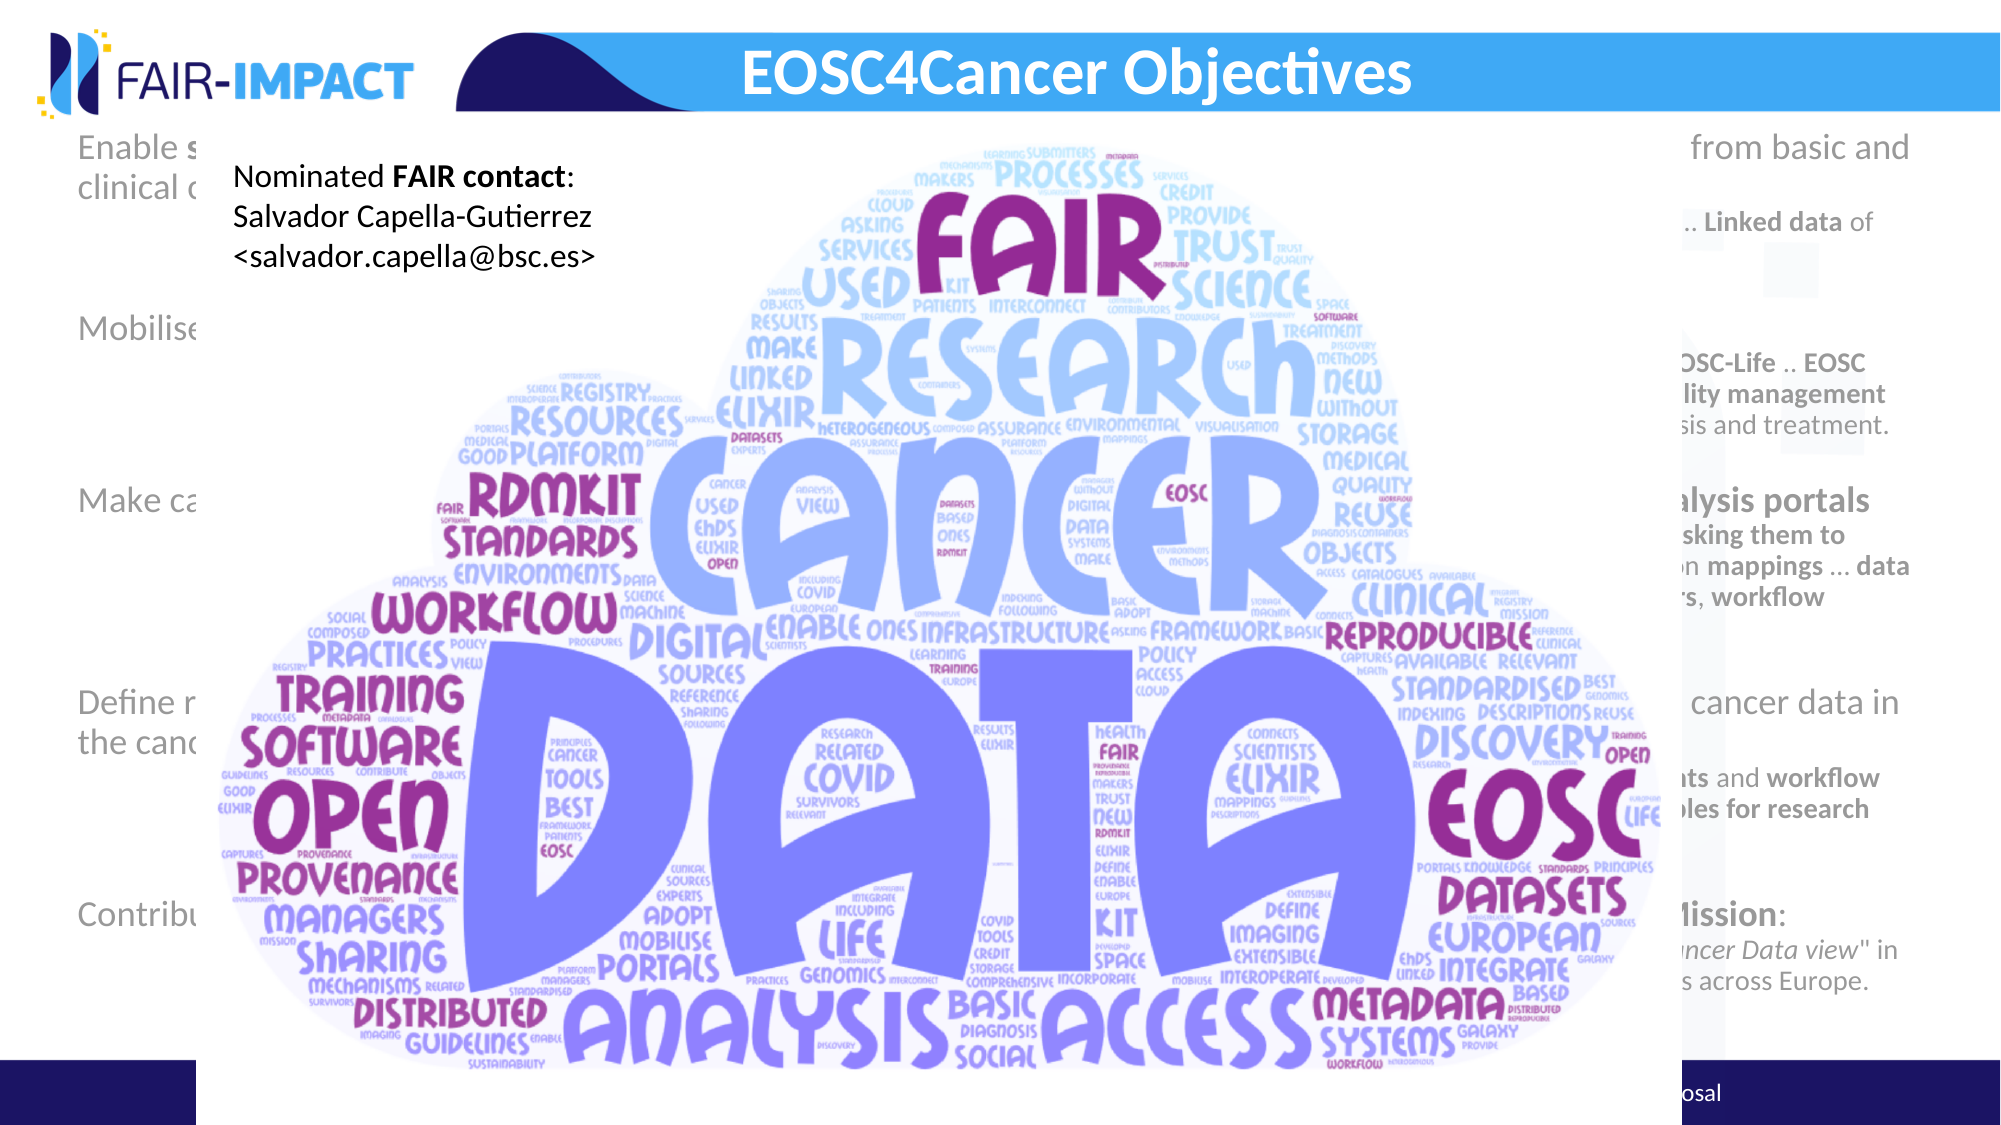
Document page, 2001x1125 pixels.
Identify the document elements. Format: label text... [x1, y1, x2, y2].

list Enable storage, access, sharing, analysis and processing of research data and other digital research objects from basic and clinical cancer research. … registry of available data … metadata descriptions and access mechanisms … Data discovery services across data sources. … Linked data of European research infrastructure … Mobilise, interconnect and interoperate datasets relevant to cancer research. … discovery, access and reuse of cancer data (genomics, medical/imaging data, environmental/social data, clinical data) … EOSC-Life .. EOSC open science practices, ... open infrastructure of data processing, workflows.. distributed heterogeneous environments, quality management and provenance standards, provide reproducibility assurance. … incorporate FAIR and open data in cancer research, diagnosis and treatment. Make cancer research data and analysis systems accessible to clinical scientists in the most used cancer analysis portals ... cancer-related knowledge resources and catalogues integrated into data analysis and visualisation platforms ... without asking them to adopt new systems … open and extensible metadata framework ... comprehensive indexing of the cancer resources based on mappings … data and analysis framework for researchers, policy-makers and patients/survivors ... trust in results and credit to data submitters, workflow contributors and resources. ... reproducible and trusted data analysis processes … virtual research environments Define reference workflows and integrate digital tools, including Machine Learning ones, for the analysis of cancer data in the cancer analysis portals Access data using open standardised methods, … Infrastructure for data analysis composed of Virtual Research Environments and workflow managers (Galaxy) ... software containers developed following ELIXIR Research Software Best Practices and the FAIR principles for research software … sustainability of the EOSC4Cancer software and guidelines Contribute to European Health Data Space (EHDS), European Open Science Cloud (EOSC) and the Cancer Mission: … Guidelines/procedures for FAIR data management and access. ... European COVID-19 Data Platform and BY-COVID ... "Cancer Data view" in ELIXIR Research Data management Kit (RDMkit) that captures good practices, training resources and connects to data experts across Europe. [1682, 120, 1926, 1049]
picture [196, 120, 1682, 1125]
list Source: EOSC4Cancer proposal [1682, 1072, 1863, 1118]
list Enable storage, access, sharing, analysis and processing of research data and other digital research objects from basic and clinical cancer research. … registry of available data … metadata descriptions and access mechanisms … Data discovery services across data sources. … Linked data of European research infrastructure … Mobilise, interconnect and interoperate datasets relevant to cancer research. … discovery, access and reuse of cancer data (genomics, medical/imaging data, environmental/social data, clinical data) … EOSC-Life .. EOSC open science practices, ... open infrastructure of data processing, workflows.. distributed heterogeneous environments, quality management and provenance standards, provide reproducibility assurance. … incorporate FAIR and open data in cancer research, diagnosis and treatment. Make cancer research data and analysis systems accessible to clinical scientists in the most used cancer analysis portals ... cancer-related knowledge resources and catalogues integrated into data analysis and visualisation platforms ... without asking them to adopt new systems … open and extensible metadata framework ... comprehensive indexing of the cancer resources based on mappings … data and analysis framework for researchers, policy-makers and patients/survivors ... trust in results and credit to data submitters, workflow contributors and resources. ... reproducible and trusted data analysis processes … virtual research environments Define reference workflows and integrate digital tools, including Machine Learning ones, for the analysis of cancer data in the cancer analysis portals Access data using open standardised methods, … Infrastructure for data analysis composed of Virtual Research Environments and workflow managers (Galaxy) ... software containers developed following ELIXIR Research Software Best Practices and the FAIR principles for research software … sustainability of the EOSC4Cancer software and guidelines Contribute to European Health Data Space (EHDS), European Open Science Cloud (EOSC) and the Cancer Mission: … Guidelines/procedures for FAIR data management and access. ... European COVID-19 Data Platform and BY-COVID ... "Cancer Data view" in ELIXIR Research Data management Kit (RDMkit) that captures good practices, training resources and connects to data experts across Europe. [25, 120, 196, 1049]
text_box Nominated FAIR contact: Salvador Capella-Gutierrez <salvador.capella@bsc.es> [218, 139, 687, 291]
title EOSC4Cancer Objectives [726, 0, 2000, 191]
